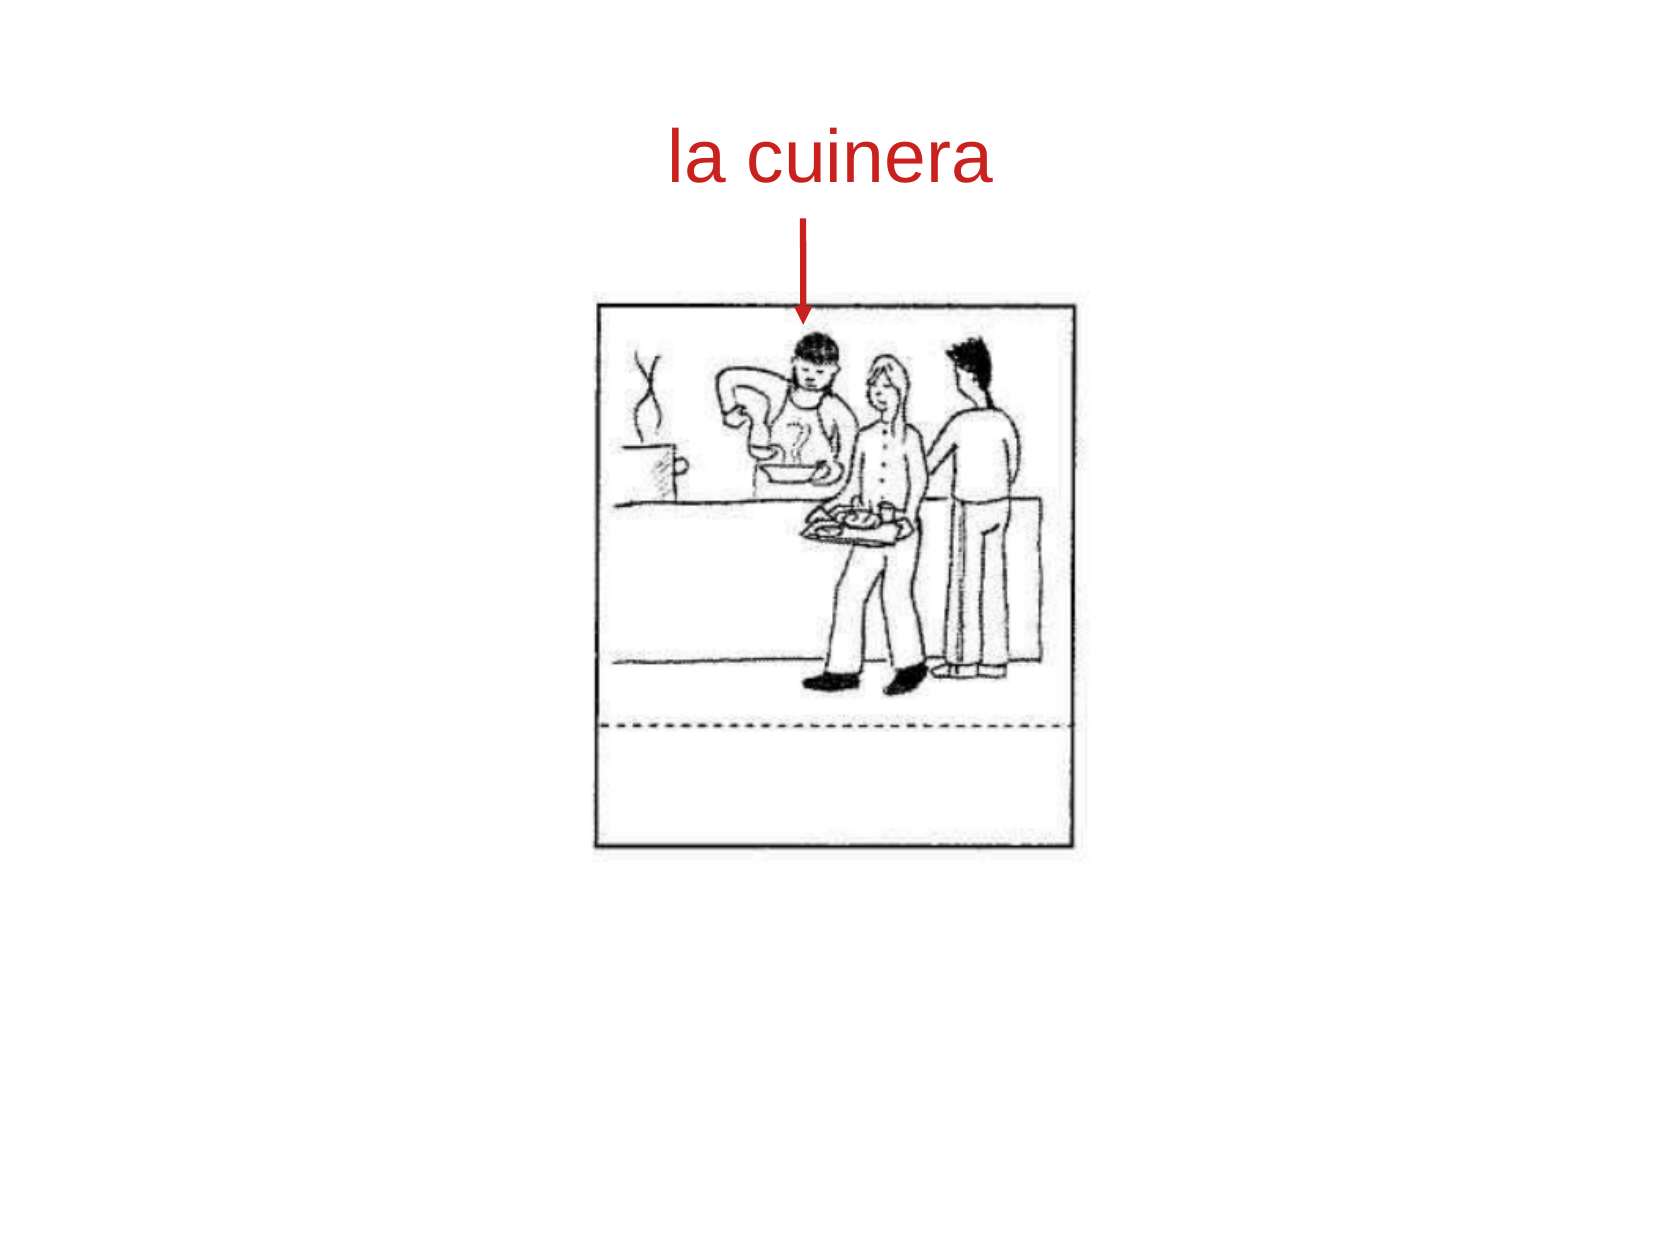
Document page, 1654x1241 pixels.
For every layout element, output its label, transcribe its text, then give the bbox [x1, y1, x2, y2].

text_box la cuinera [289, 49, 1371, 257]
picture [581, 291, 1094, 873]
